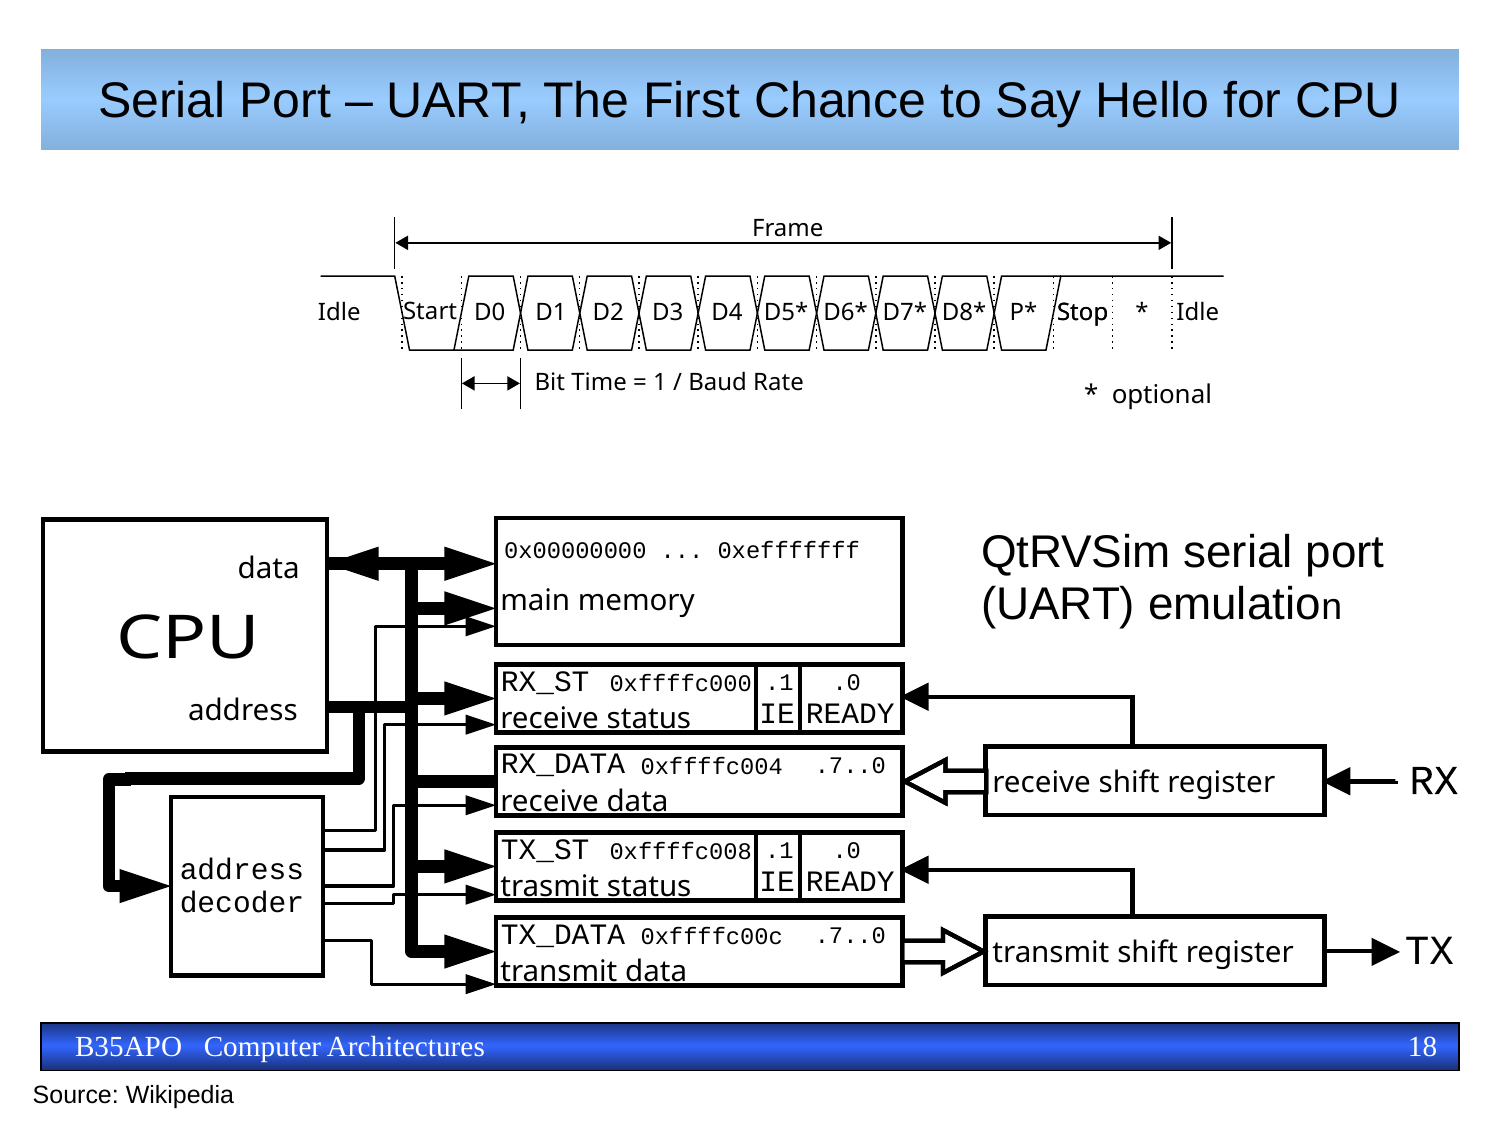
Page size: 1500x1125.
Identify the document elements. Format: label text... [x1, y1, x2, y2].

text_box RX_DATA [500, 750, 626, 780]
text_box 0xffffc004 [640, 754, 784, 782]
title Serial Port – UART, The First Chance to Say Hello for CPU [41, 49, 1459, 150]
text_box 0x00000000 ... 0xefffffff [504, 539, 861, 567]
text_box IE [759, 866, 795, 901]
text_box TX_ST [500, 835, 590, 865]
text_box data [237, 546, 305, 582]
text_box transmit data [500, 950, 701, 983]
text_box READY [805, 866, 895, 901]
text_box transmit shift register [992, 931, 1314, 967]
text_box address decoder [179, 855, 305, 922]
text_box .0 [832, 671, 862, 699]
text_box RX_ST [500, 667, 590, 697]
text_box CPU [116, 594, 261, 678]
text_box .1 [765, 838, 794, 867]
text_box Source: Wikipedia [17, 1073, 1101, 1117]
text_box [1376, 946, 1388, 958]
text_box receive shift register [992, 761, 1298, 796]
text_box IE [759, 698, 795, 733]
text_box receive status [500, 697, 709, 730]
text_box main memory [500, 579, 708, 614]
text_box .0 [832, 838, 862, 867]
text_box trasmit status [500, 865, 707, 898]
text_box address [188, 688, 305, 724]
text_box [1334, 775, 1346, 787]
text_box .7..0 [814, 924, 887, 952]
text_box .1 [765, 671, 794, 699]
text_box 0xffffc000 [609, 671, 753, 699]
text_box 0xffffc008 [609, 839, 753, 867]
text_box QtRVSim serial port (UART) emulation [966, 518, 1432, 637]
picture [309, 205, 1235, 421]
text_box .7..0 [814, 753, 887, 781]
text_box TX_DATA [500, 920, 626, 950]
text_box TX [1404, 929, 1455, 977]
text_box 0xffffc00c [640, 924, 784, 952]
text_box [1412, 766, 1433, 795]
text_box [1434, 766, 1458, 795]
text_box READY [805, 698, 895, 733]
text_box [905, 935, 978, 968]
text_box receive data [500, 780, 685, 813]
text_box [911, 765, 984, 798]
